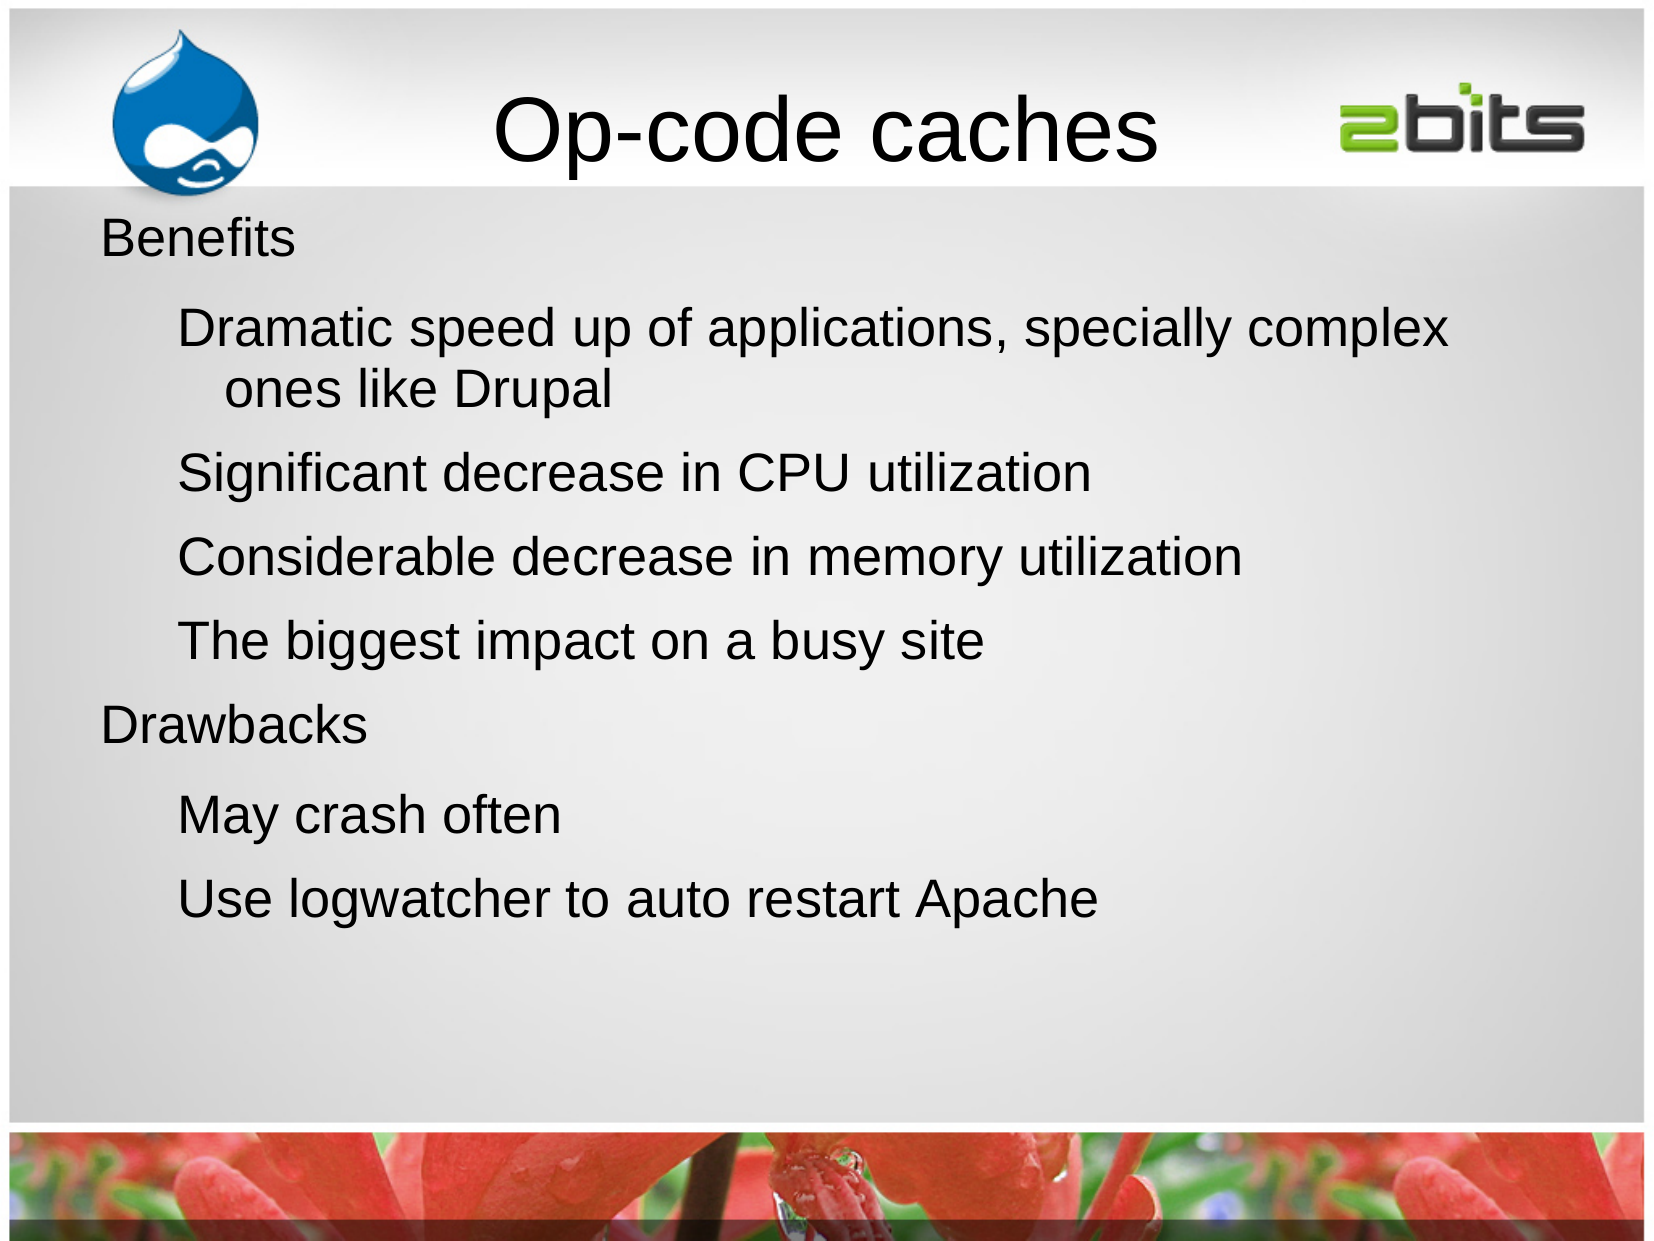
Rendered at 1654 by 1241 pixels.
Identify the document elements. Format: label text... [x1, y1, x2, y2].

picture [0, 0, 1654, 1241]
title Op-code caches [82, 33, 1571, 207]
list Benefits Dramatic speed up of applications, specially complex ones like Drupal Significant decrease in CPU utilization Considerable decrease in memory utilization The biggest impact on a busy site Drawbacks May crash often Use logwatcher to auto restart Apache [82, 207, 1571, 1110]
